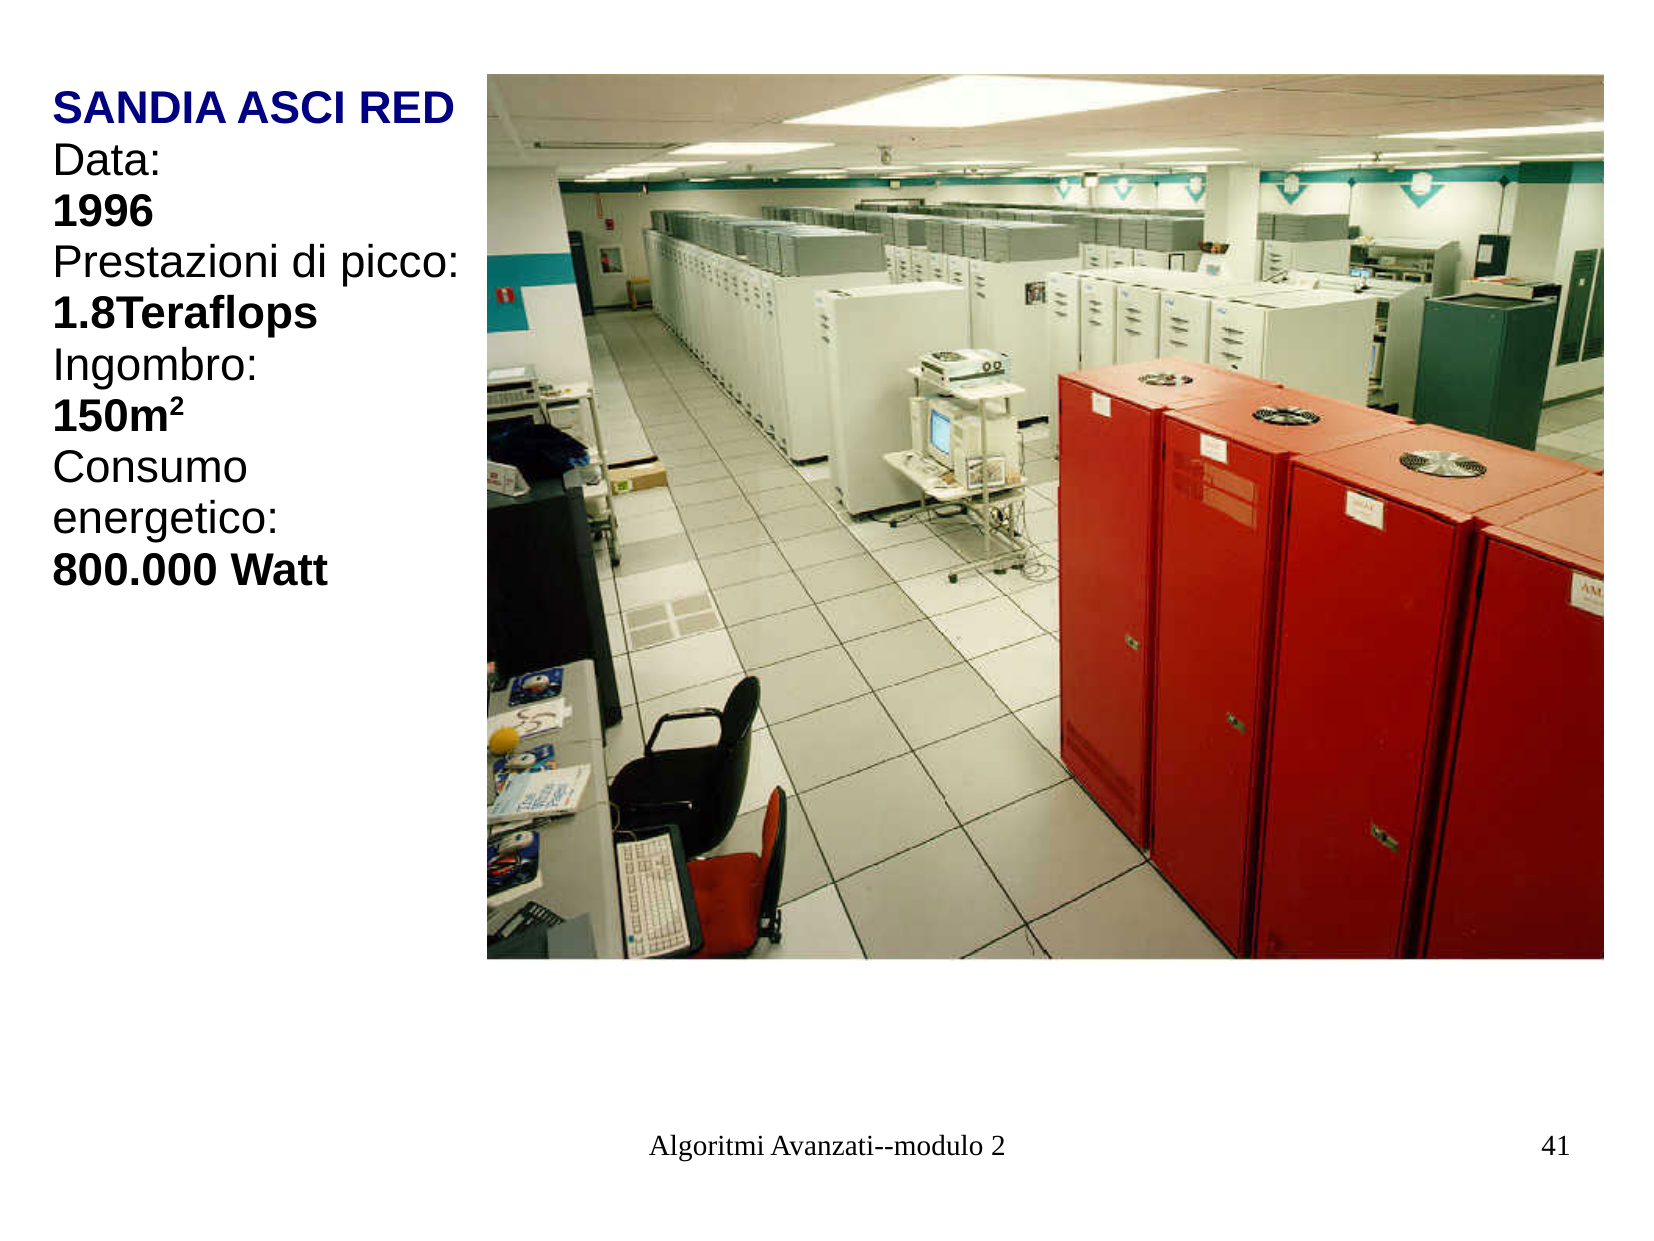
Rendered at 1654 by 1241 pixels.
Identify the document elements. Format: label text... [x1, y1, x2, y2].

picture [487, 74, 1604, 961]
text_box SANDIA ASCI RED Data: 1996 Prestazioni di picco: 1.8Teraflops Ingombro: 150m2 Consumo energetico: 800.000 Watt [37, 75, 488, 689]
